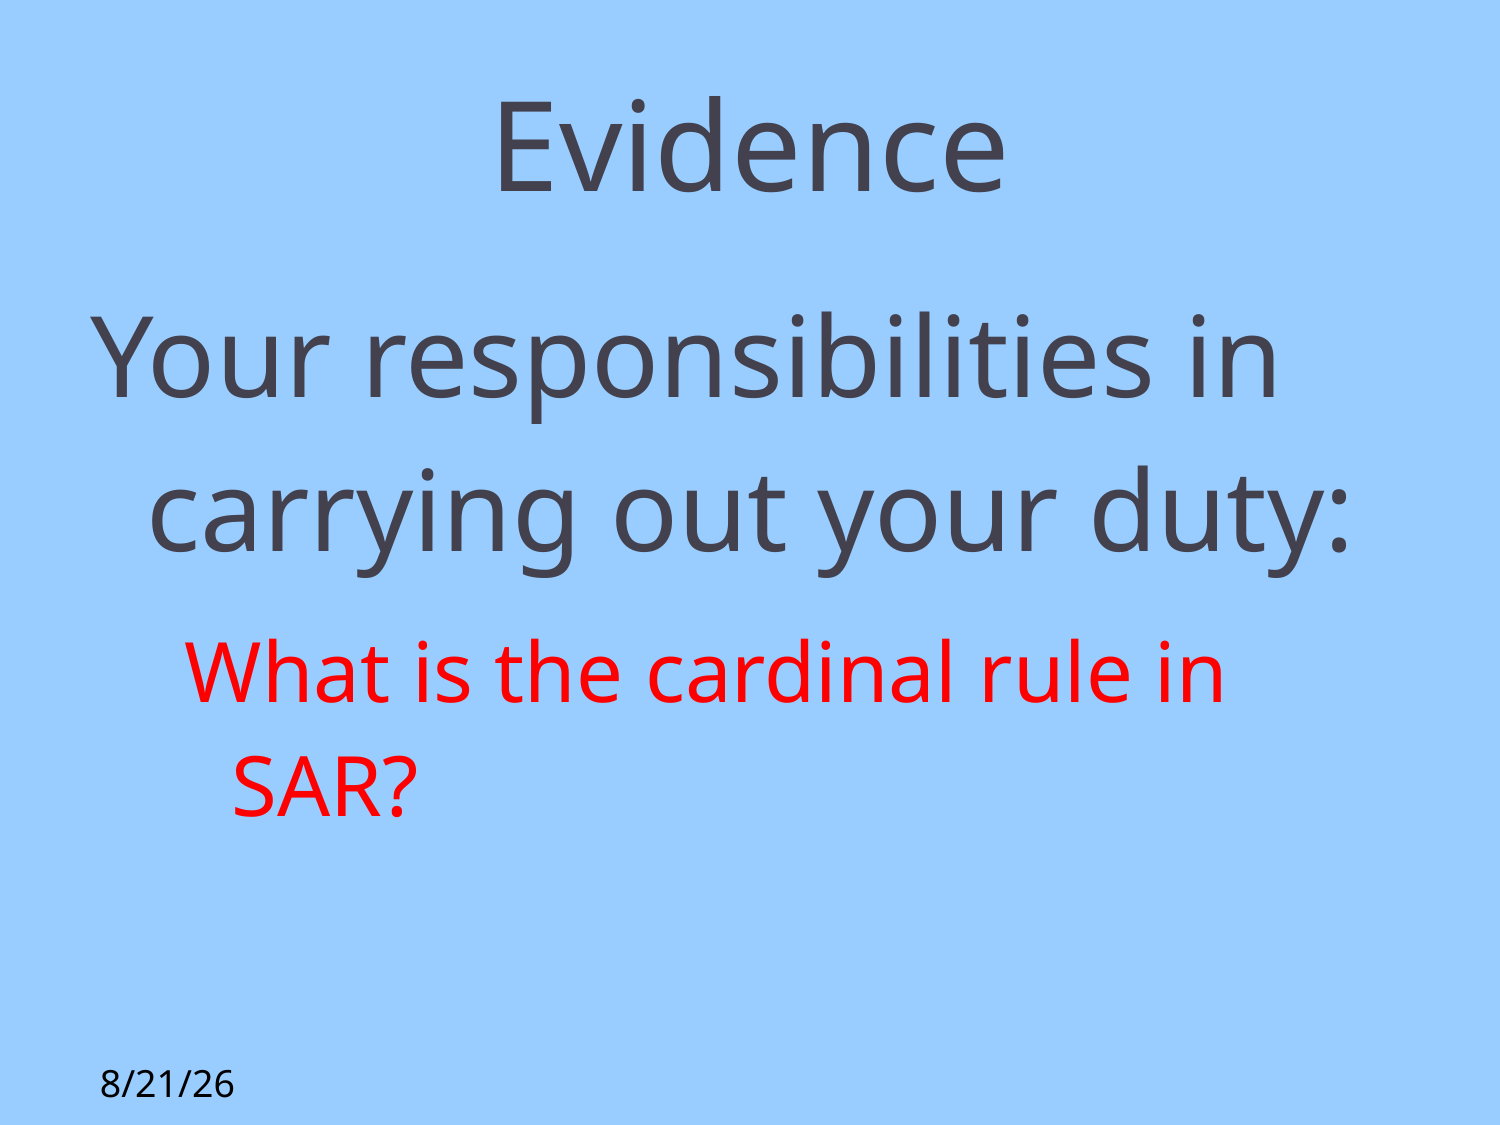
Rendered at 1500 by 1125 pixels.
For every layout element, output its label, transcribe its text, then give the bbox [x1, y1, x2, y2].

title Evidence [75, 33, 1425, 244]
list Your responsibilities in carrying out your duty: What is the cardinal rule in SAR? [75, 262, 1425, 1028]
